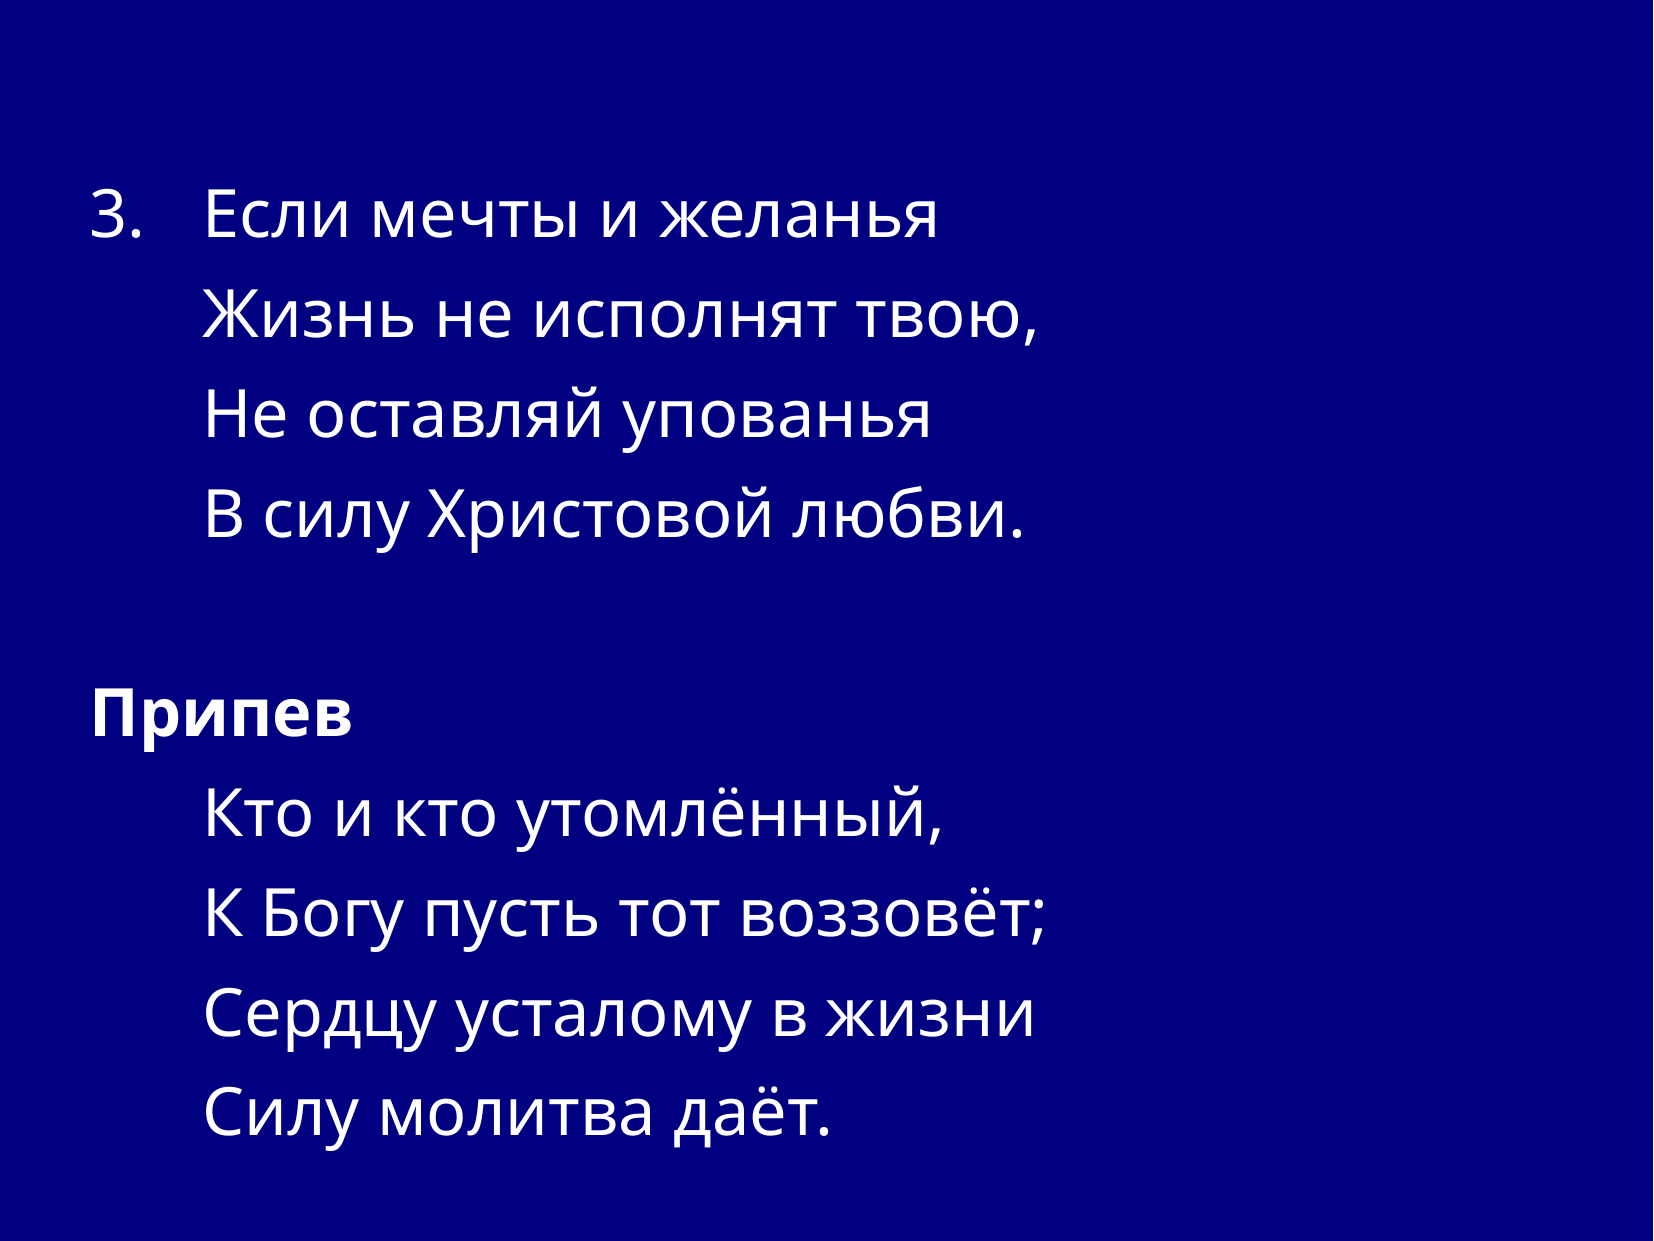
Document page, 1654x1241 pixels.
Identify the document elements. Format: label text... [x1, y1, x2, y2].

text_box 3. Если мечты и желанья Жизнь не исполнят твою, Не оставляй упованья В силу Христовой любви. Припев Кто и кто утомлённый, К Богу пусть тот воззовёт; Сердцу усталому в жизни Силу молитва даёт. [75, 150, 1576, 1163]
